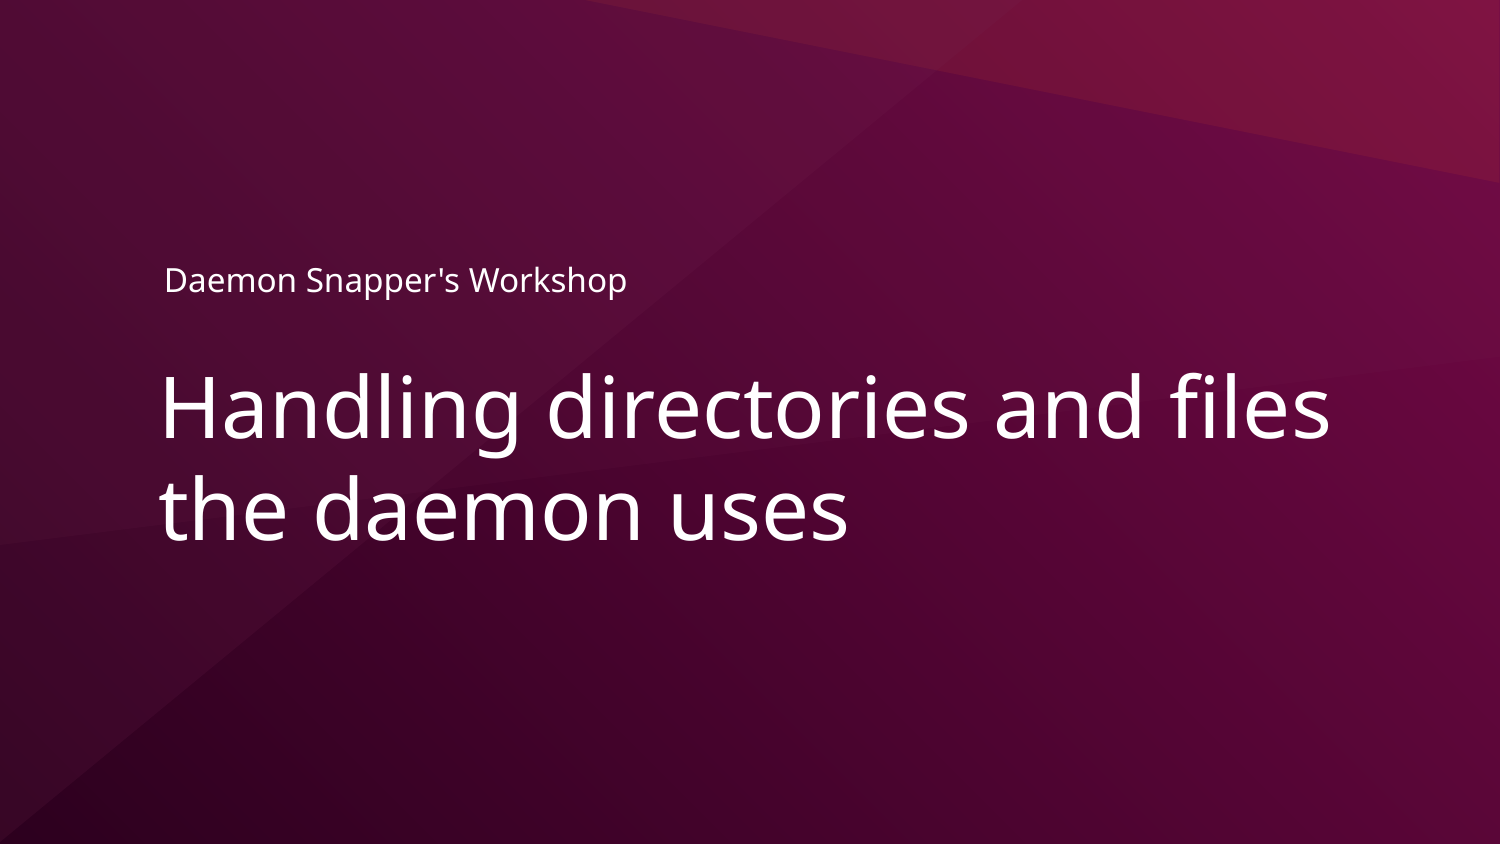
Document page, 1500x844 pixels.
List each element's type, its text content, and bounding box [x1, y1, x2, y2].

title Handling directories and files the daemon uses [158, 352, 1378, 607]
subtitle Daemon Snapper's Workshop [163, 259, 940, 324]
